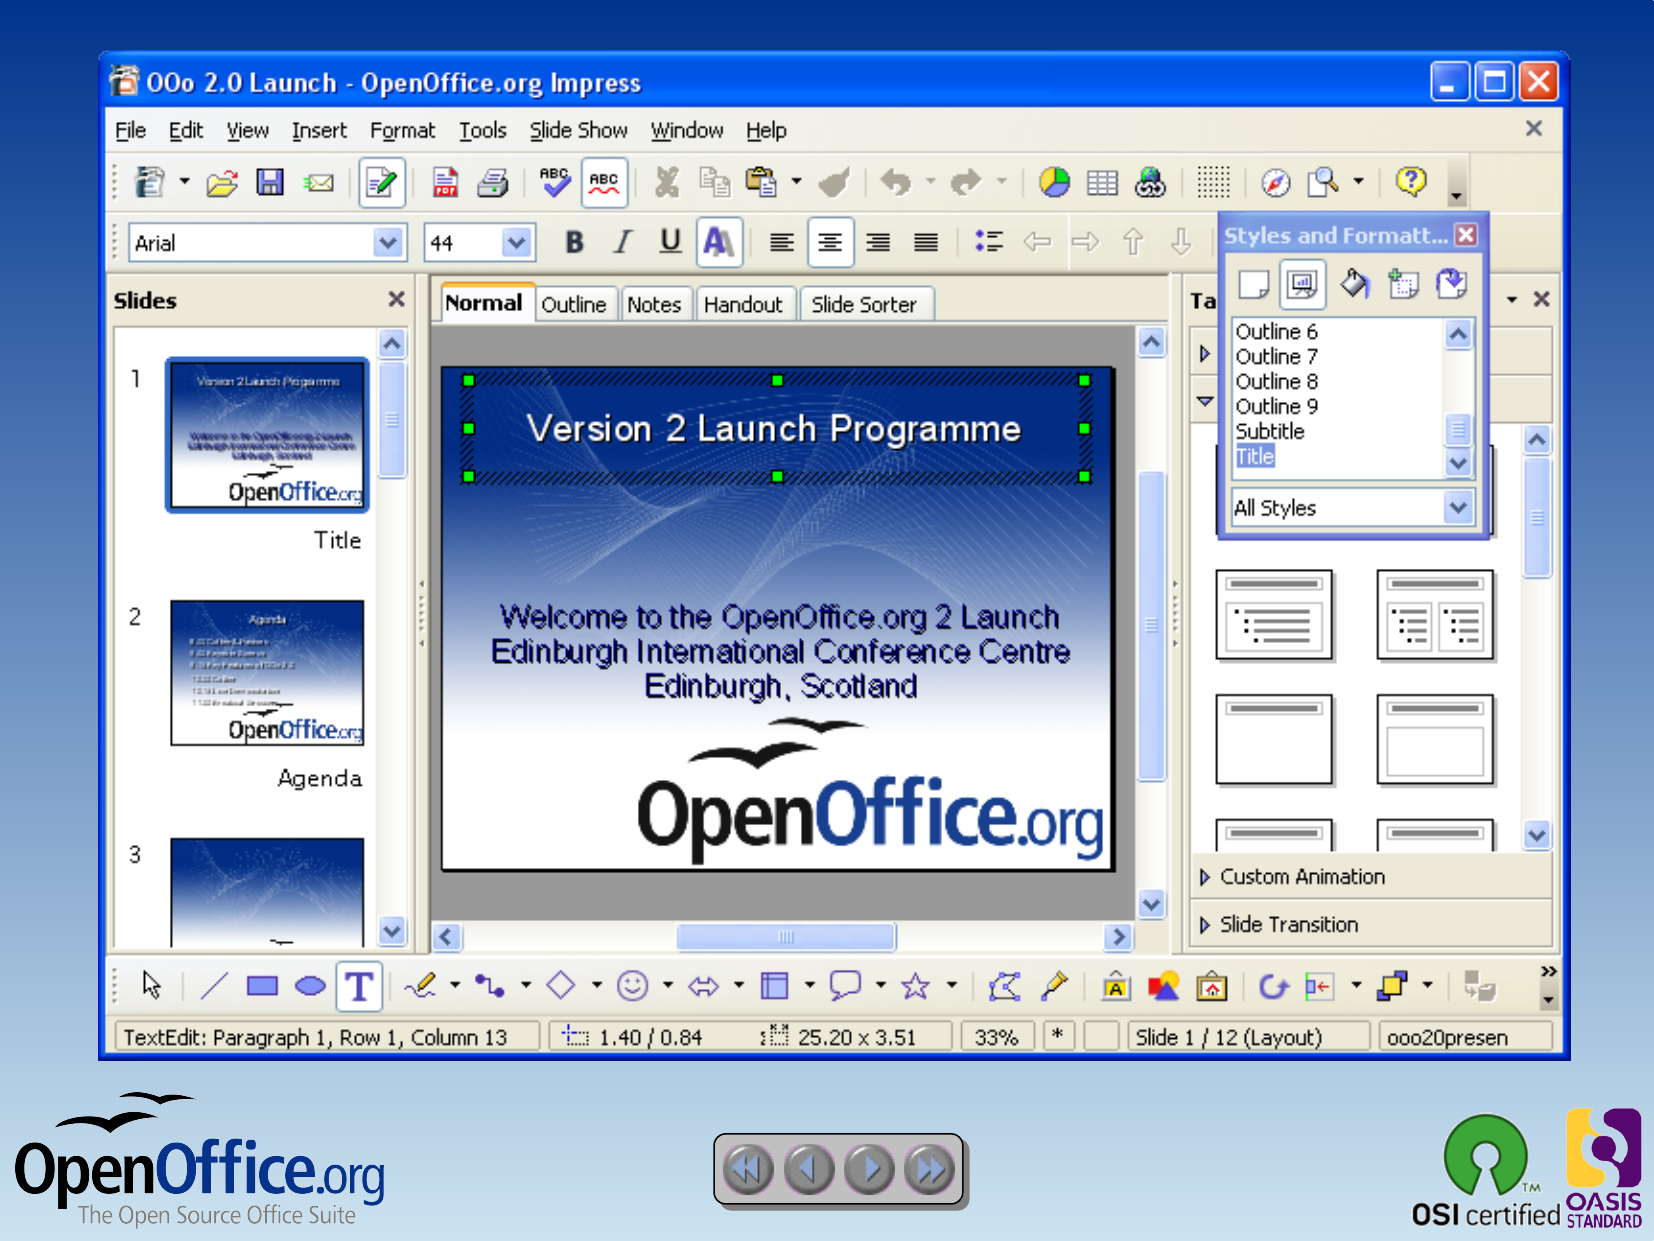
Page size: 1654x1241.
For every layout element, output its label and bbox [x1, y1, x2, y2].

picture [904, 1144, 955, 1195]
picture [723, 1144, 774, 1195]
picture [784, 1144, 835, 1195]
picture [98, 50, 1571, 1061]
text_box [714, 1133, 963, 1204]
picture [844, 1144, 895, 1195]
picture [15, 1092, 384, 1229]
picture [1405, 1102, 1654, 1238]
